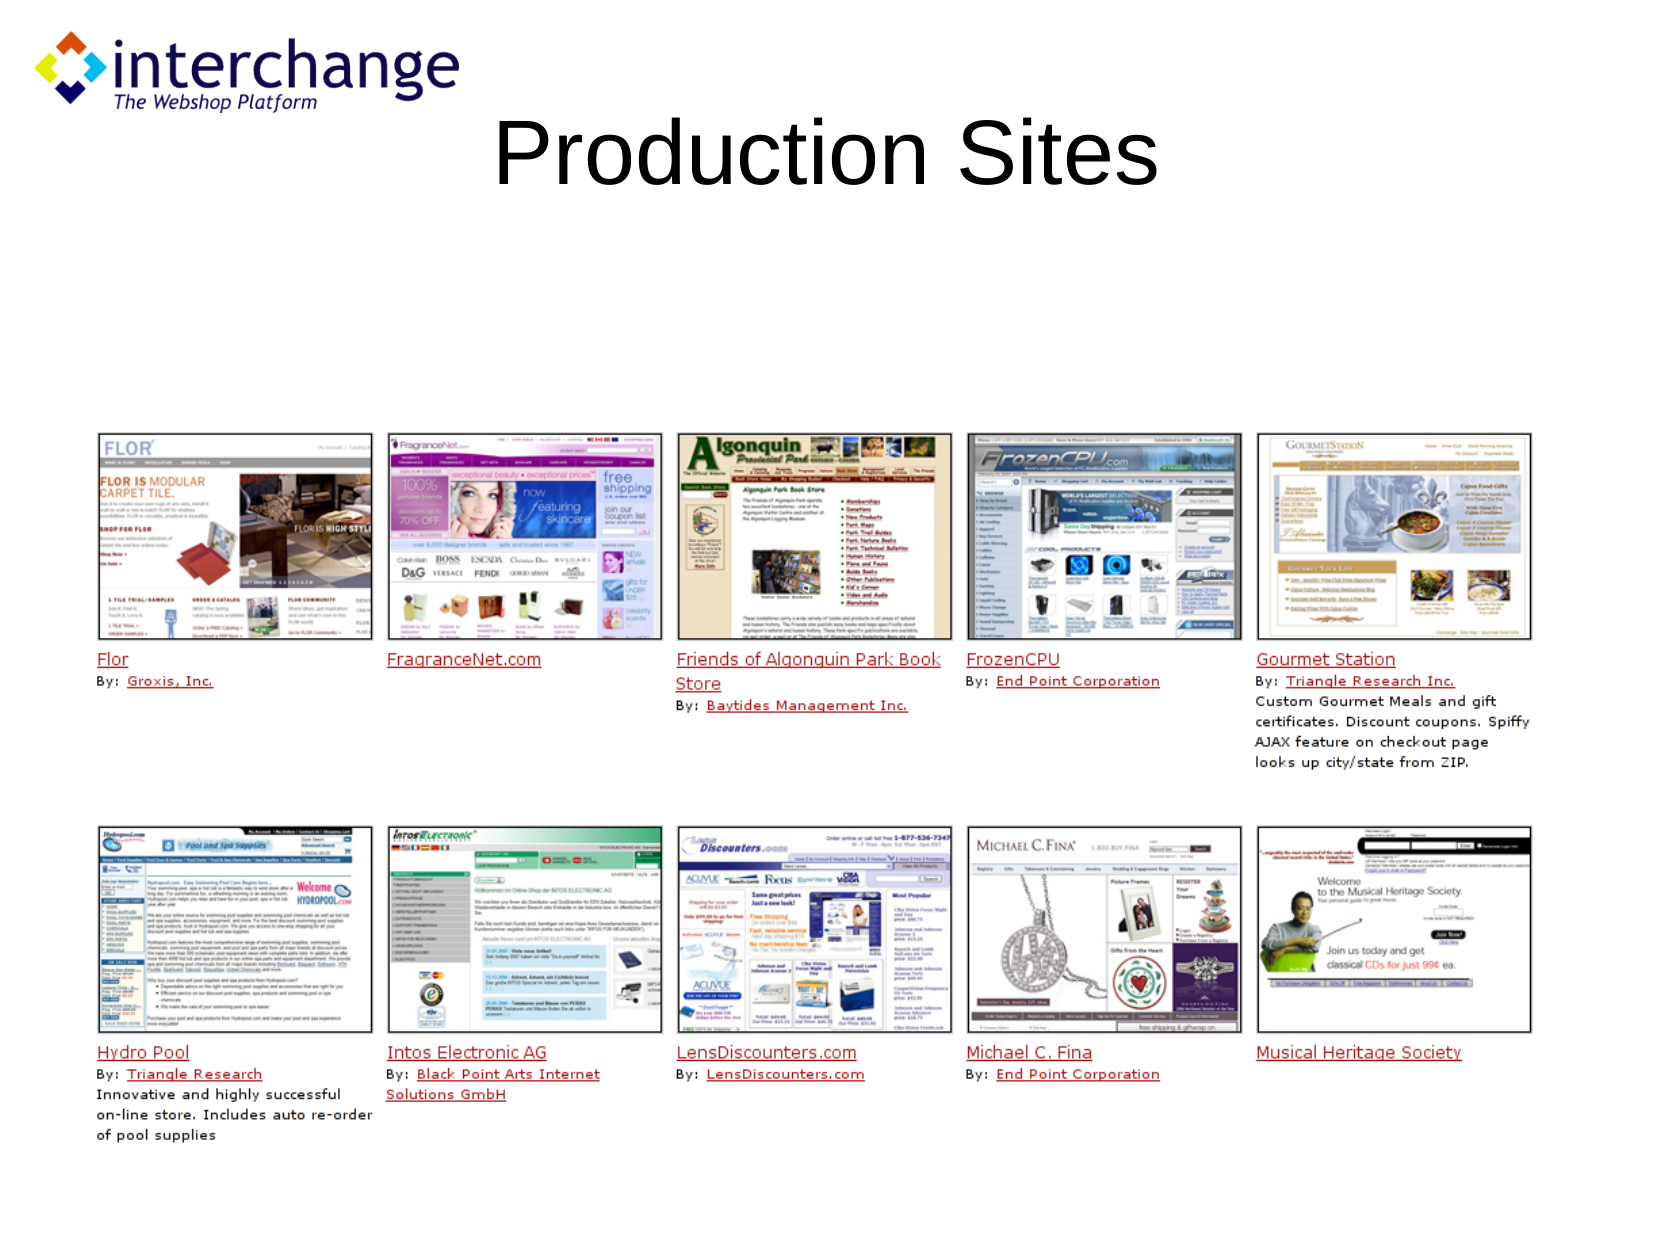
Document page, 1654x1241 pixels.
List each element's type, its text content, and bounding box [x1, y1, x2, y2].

picture [69, 412, 1576, 1163]
picture [34, 31, 459, 113]
title Production Sites [82, 49, 1571, 257]
